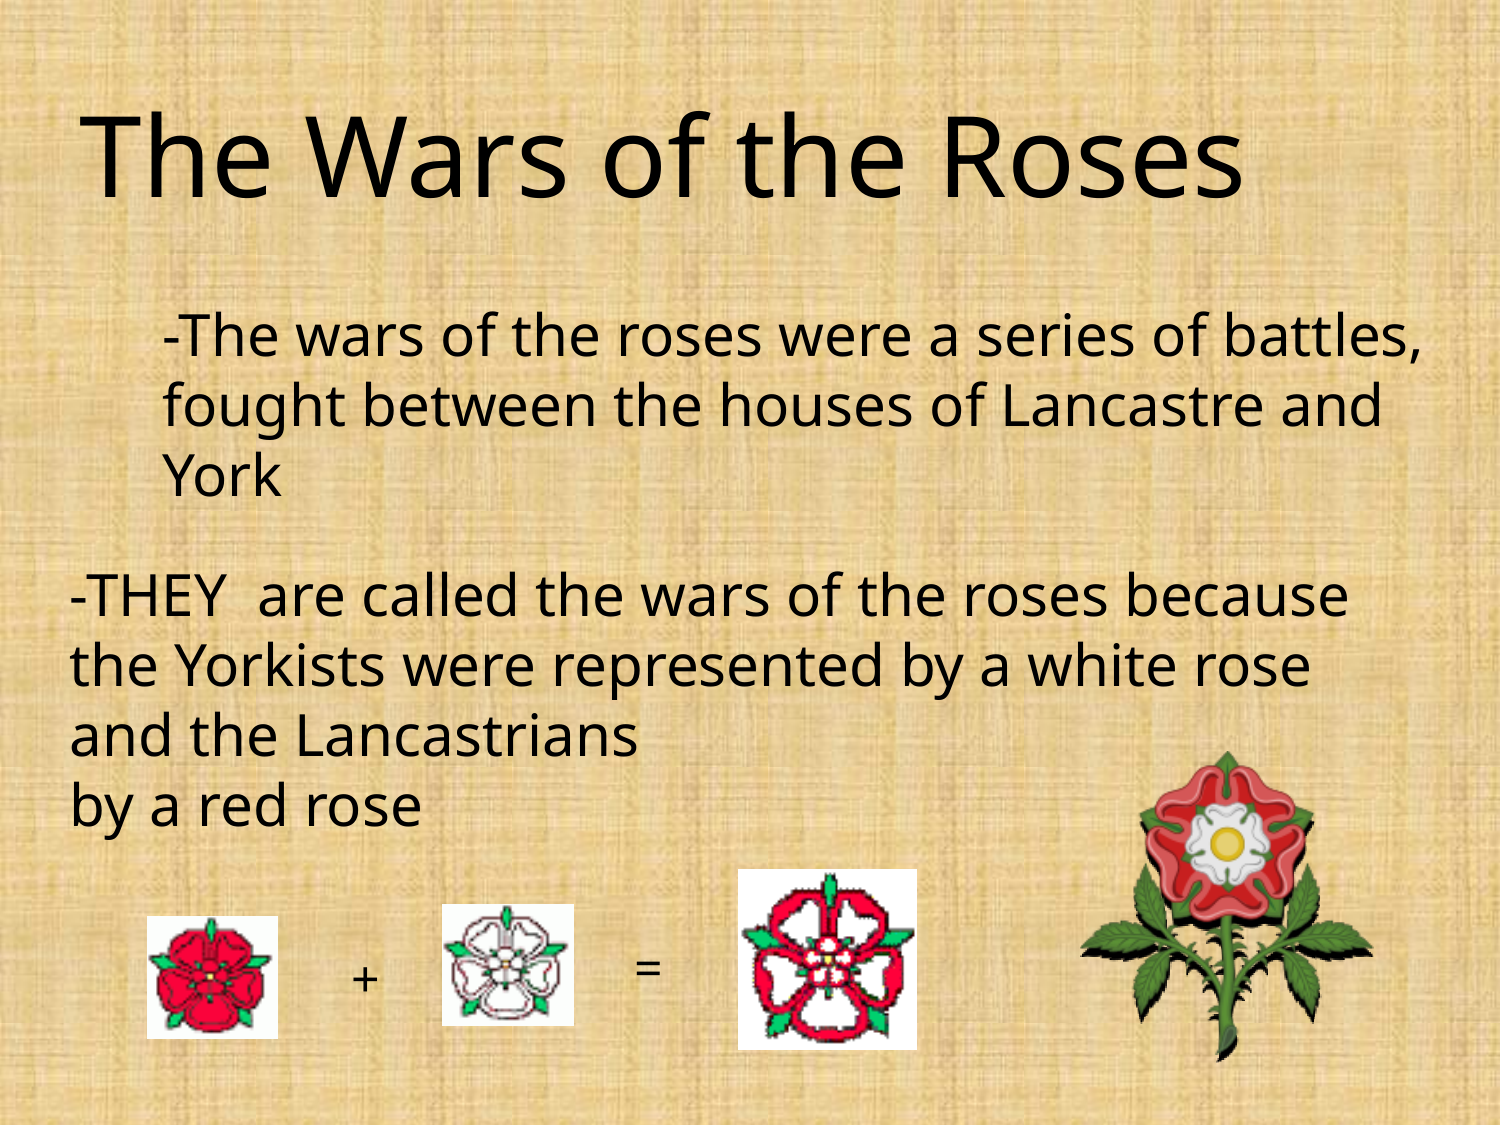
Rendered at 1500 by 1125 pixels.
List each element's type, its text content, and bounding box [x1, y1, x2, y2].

text_box -THEY are called the wars of the roses because the Yorkists were represented by a white rose and the Lancastrians by a red rose [54, 550, 1447, 846]
text_box + [336, 940, 431, 1016]
text_box -The wars of the roses were a series of battles, fought between the houses of Lancastre and York [147, 290, 1473, 516]
text_box = [620, 928, 739, 1004]
picture [0, 0, 1500, 1125]
text_box The Wars of the Roses [64, 78, 1424, 228]
